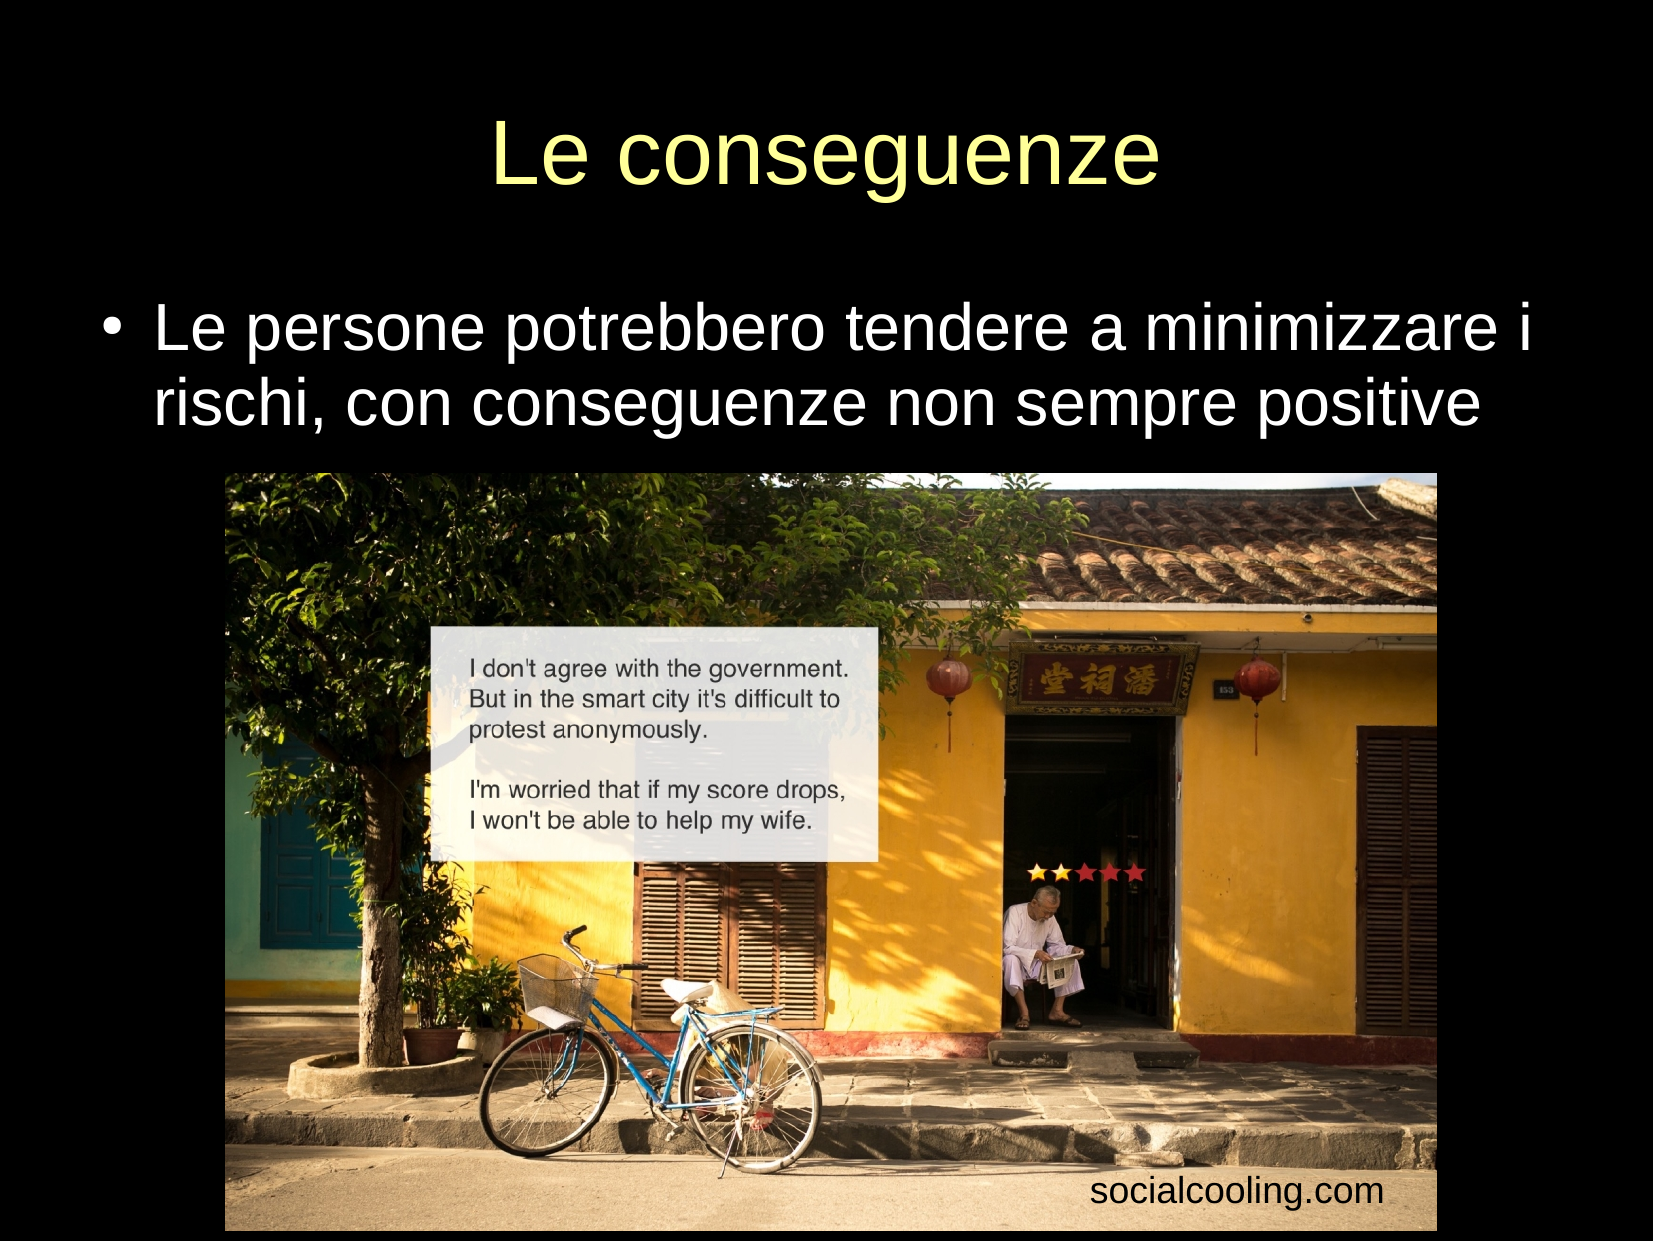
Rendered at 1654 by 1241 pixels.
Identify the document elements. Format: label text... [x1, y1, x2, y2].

picture [225, 1126, 1437, 1231]
title Le conseguenze [82, 49, 1571, 257]
list Le persone potrebbero tendere a minimizzare i rischi, con conseguenze non sempre positive [82, 290, 1571, 1126]
text_box socialcooling.com [1075, 1162, 1400, 1220]
